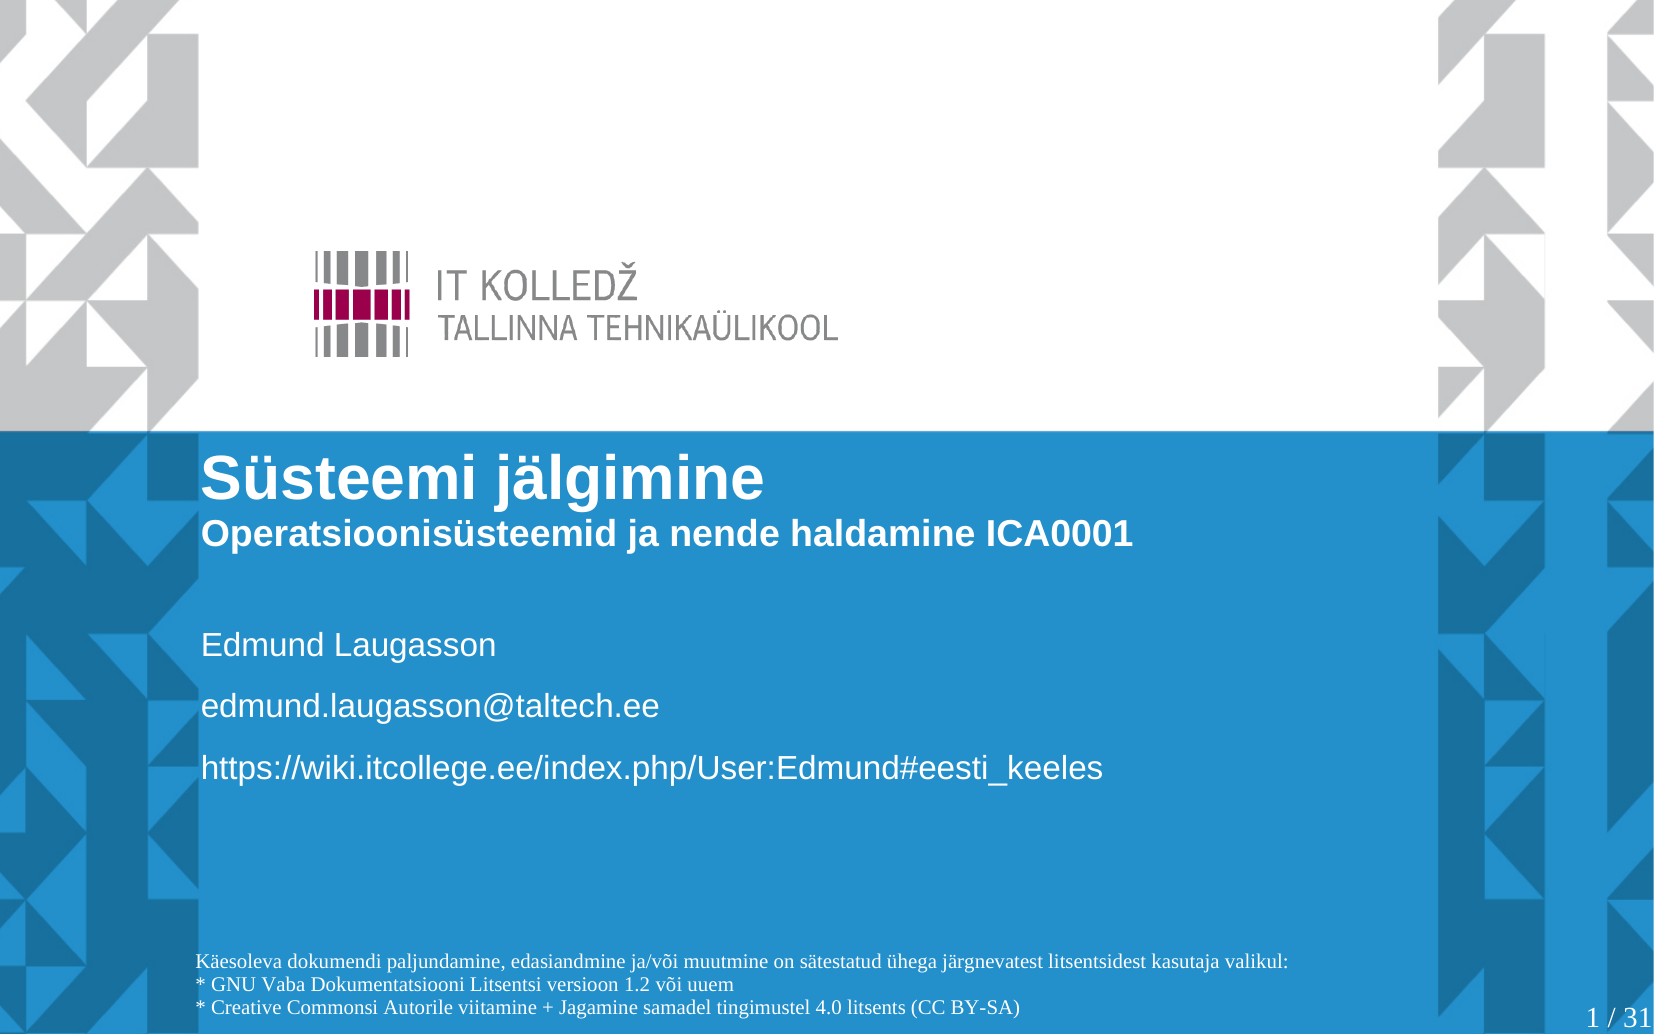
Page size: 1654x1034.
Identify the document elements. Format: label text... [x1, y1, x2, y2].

title Süsteemi jälgimine Operatsioonisüsteemid ja nende haldamine ICA0001 [200, 442, 1430, 603]
list Edmund Laugasson edmund.laugasson@taltech.ee https://wiki.itcollege.ee/index.php/User:Edmund#eesti_keeles [200, 625, 1441, 934]
picture [0, 0, 1654, 1034]
